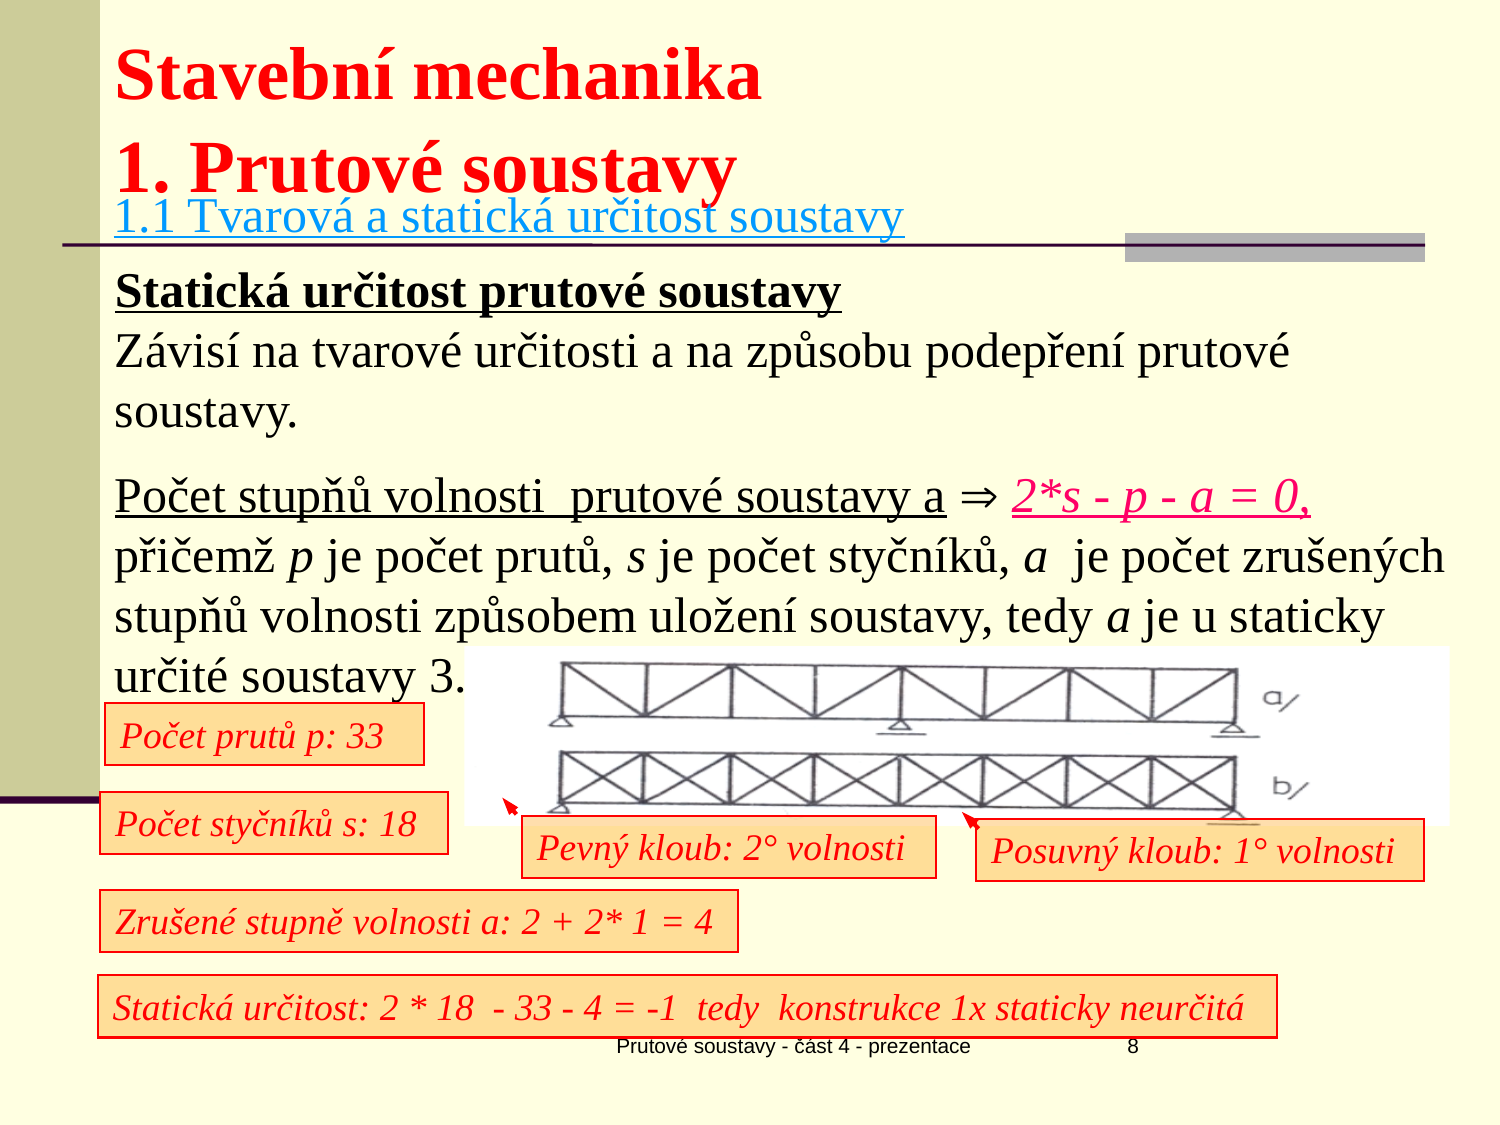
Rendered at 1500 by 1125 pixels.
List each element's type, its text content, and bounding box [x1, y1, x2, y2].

text_box 1.1 Tvarová a statická určitost soustavy [98, 175, 1149, 251]
text_box Počet prutů p: 33 [105, 703, 425, 766]
text_box Stavební mechanika [99, 16, 793, 122]
text_box Statická určitost prutové soustavy Závisí na tvarové určitosti a na způsobu podepření prutové soustavy. Počet stupňů volnosti prutové soustavy a  2*s - p - a = 0, přičemž p je počet prutů, s je počet styčníků, a je počet zrušených stupňů volnosti způsobem uložení soustavy, tedy a je u staticky určité soustavy 3. [99, 249, 1500, 710]
text_box Zrušené stupně volnosti a: 2 + 2* 1 = 4 [100, 889, 739, 952]
text_box Pevný kloub: 2° volnosti [521, 815, 937, 878]
text_box 1. Prutové soustavy [100, 69, 1375, 249]
text_box Statická určitost: 2 * 18 - 33 - 4 = -1 tedy konstrukce 1x staticky neurčitá [97, 975, 1278, 1038]
text_box [1112, 1025, 1426, 1101]
picture [464, 646, 1450, 826]
text_box Prutové soustavy - část 4 - prezentace [549, 1039, 1038, 1101]
text_box Posuvný kloub: 1° volnosti [976, 819, 1424, 882]
text_box Počet styčníků s: 18 [100, 791, 448, 854]
